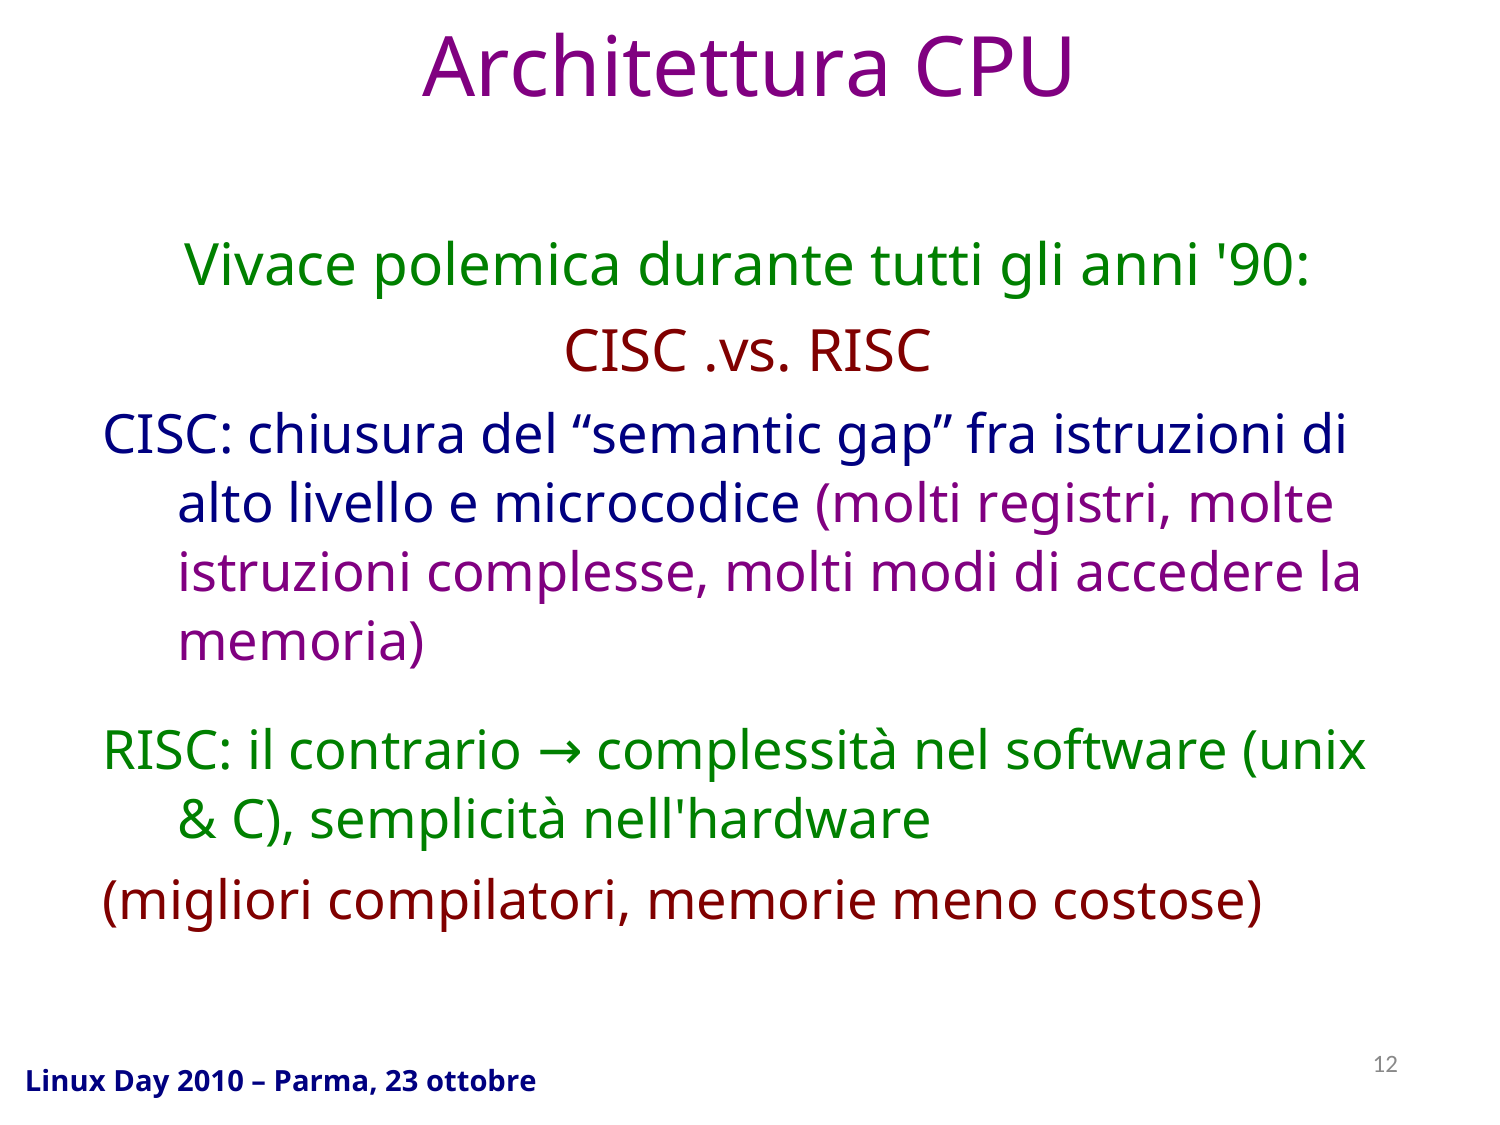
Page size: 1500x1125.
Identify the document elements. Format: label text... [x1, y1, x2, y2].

subtitle Vivace polemica durante tutti gli anni '90: CISC .vs. RISC CISC: chiusura del “semantic gap” fra istruzioni di alto livello e microcodice (molti registri, molte istruzioni complesse, molti modi di accedere la memoria) RISC: il contrario → complessità nel software (unix & C), semplicità nell'hardware (migliori compilatori, memorie meno costose) [102, 137, 1393, 1022]
text_box Architettura CPU [41, 0, 1459, 113]
